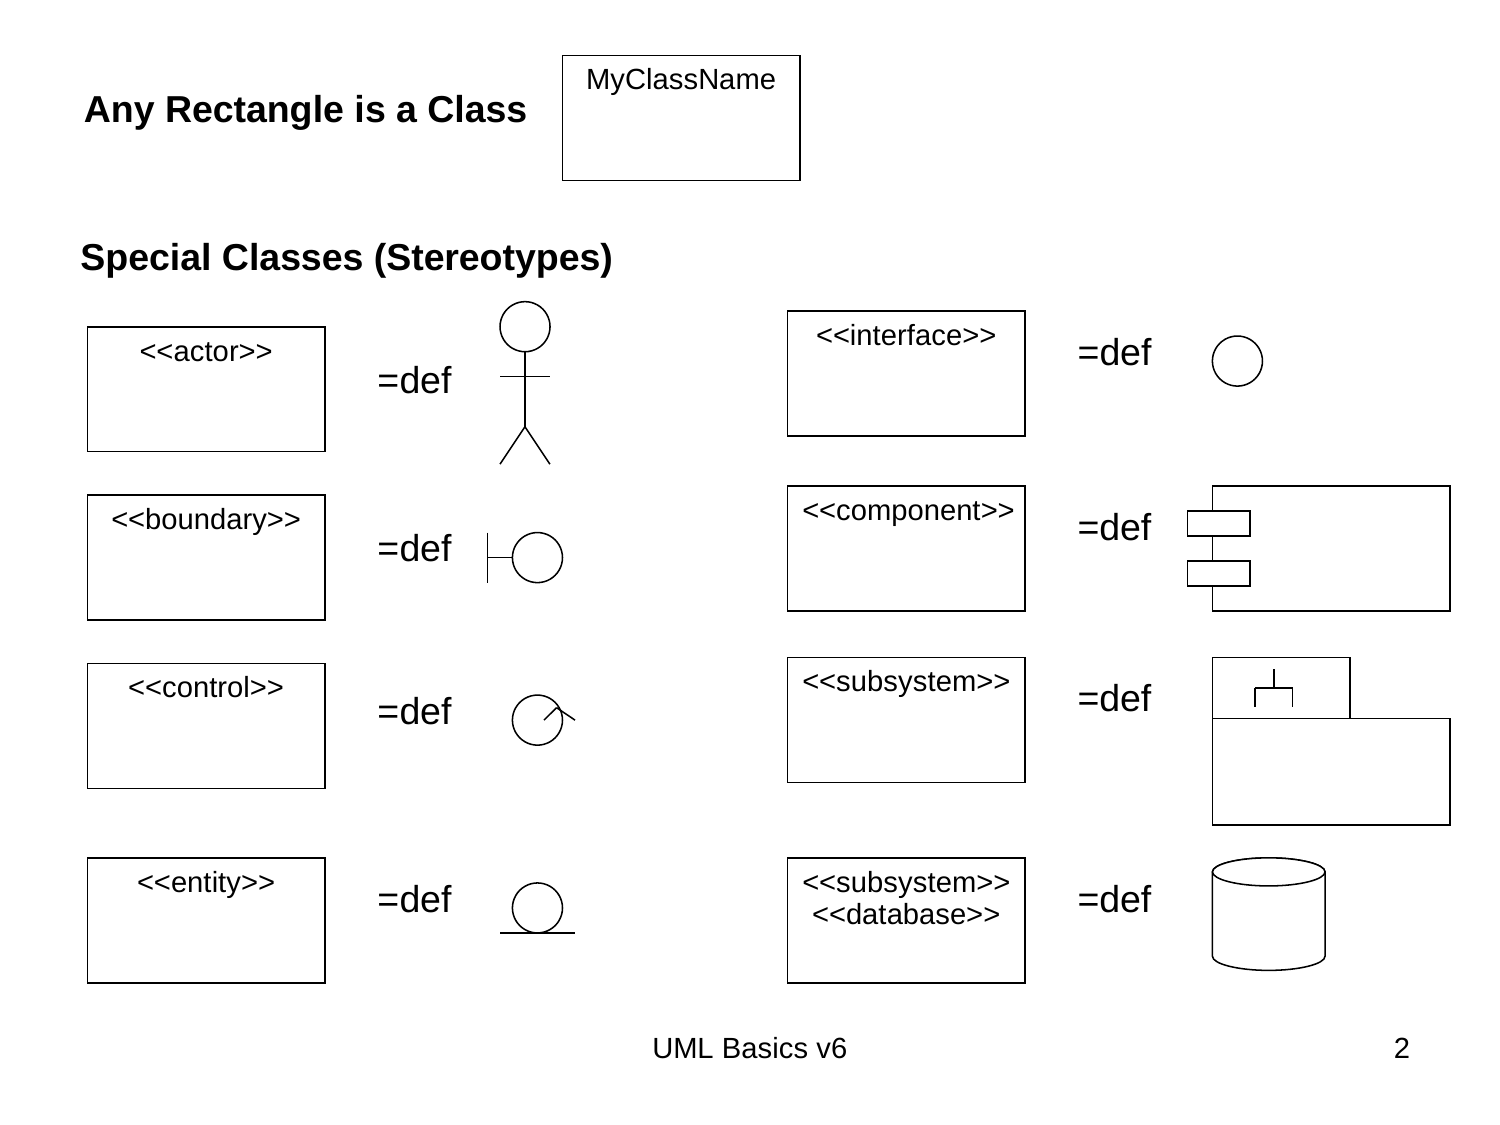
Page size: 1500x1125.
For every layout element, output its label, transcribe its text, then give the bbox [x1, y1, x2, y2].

text_box <<actor>> [87, 326, 325, 452]
text_box [1187, 511, 1250, 537]
text_box <<entity>> [87, 857, 325, 983]
text_box <<component>> [787, 486, 1026, 612]
text_box =def [362, 682, 467, 741]
text_box =def [362, 351, 467, 410]
text_box Special Classes (Stereotypes) [65, 229, 629, 287]
text_box <<subsystem>> <<database>> [787, 857, 1026, 983]
text_box =def [1062, 870, 1167, 928]
text_box [1187, 561, 1250, 587]
text_box =def [362, 520, 467, 578]
text_box =def [1062, 323, 1167, 382]
text_box =def [1062, 498, 1167, 557]
text_box <<interface>> [787, 311, 1025, 437]
text_box [1212, 872, 1326, 971]
text_box <<subsystem>> [787, 657, 1026, 783]
text_box Any Rectangle is a Class [69, 80, 543, 138]
text_box MyClassName [562, 55, 801, 181]
text_box =def [362, 870, 467, 928]
text_box =def [1062, 670, 1167, 728]
text_box <<control>> [87, 663, 325, 789]
text_box <<boundary>> [87, 495, 325, 621]
